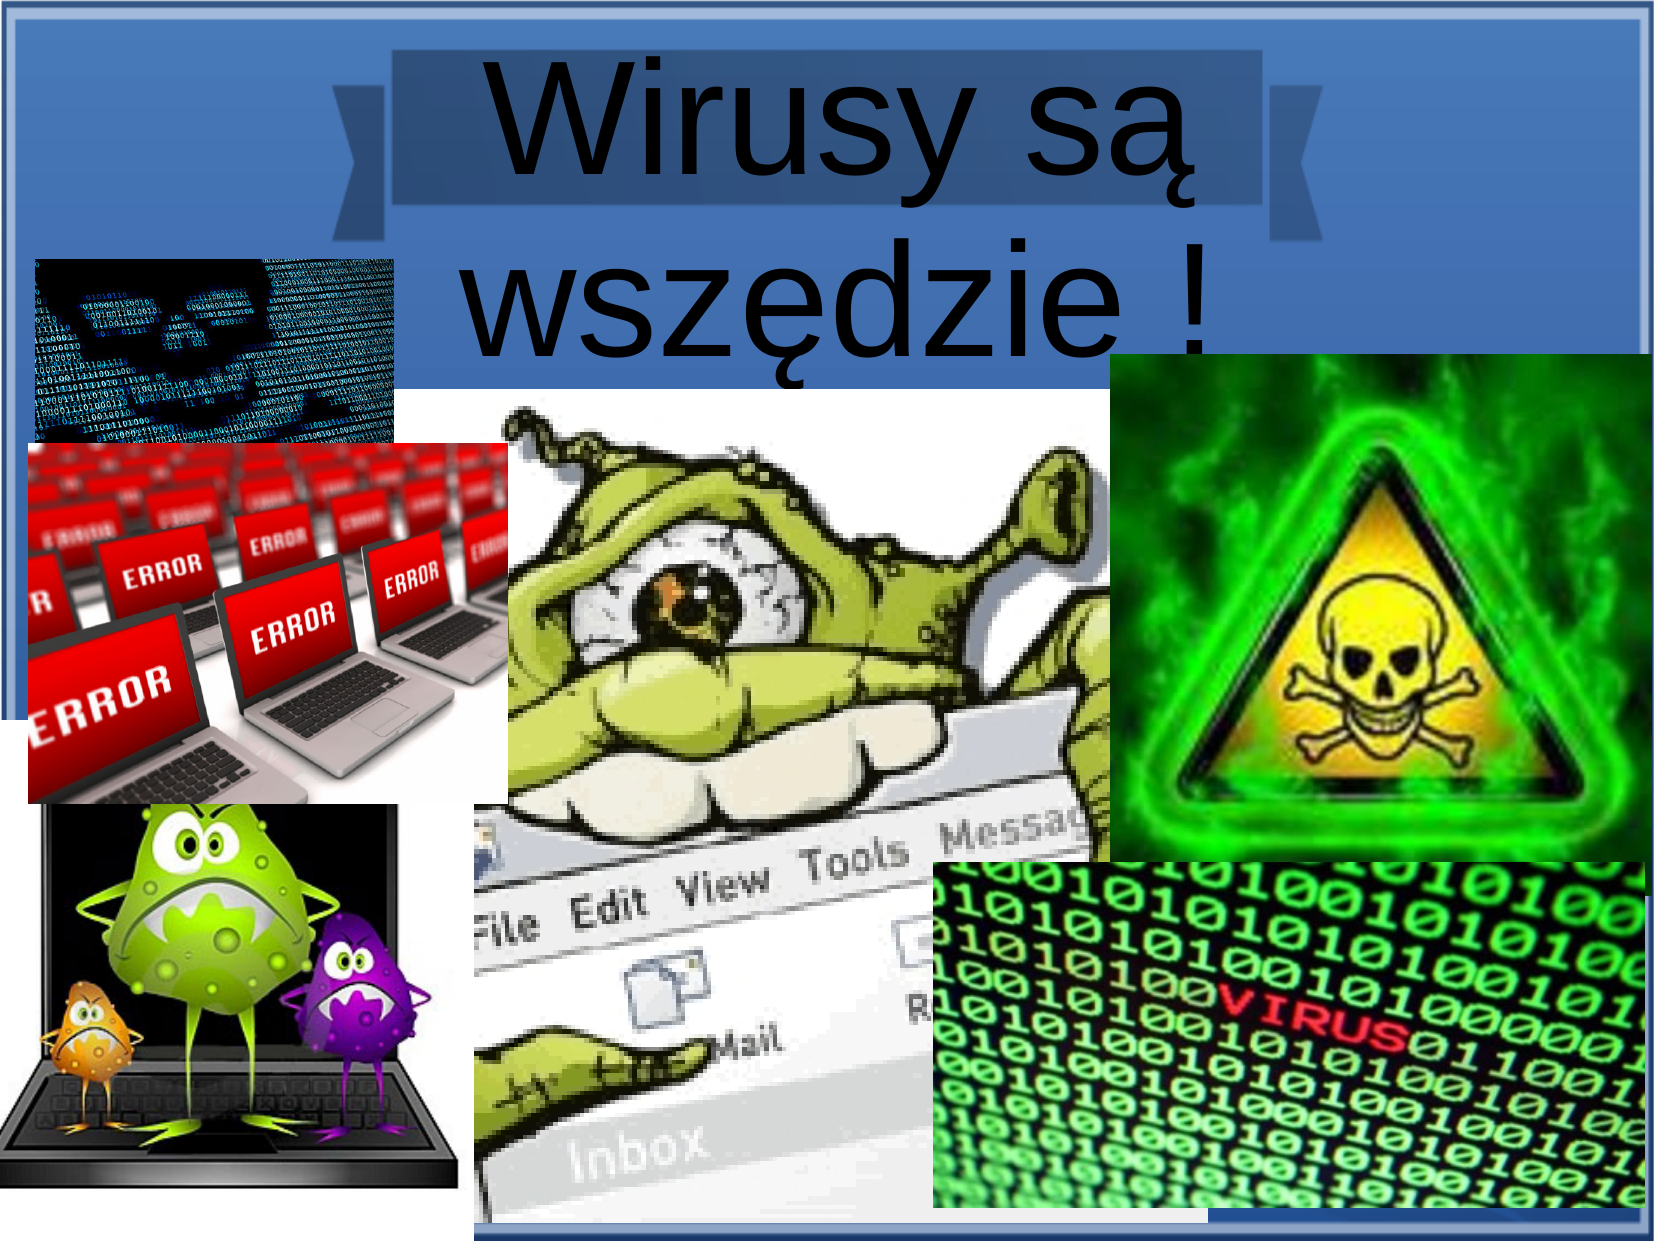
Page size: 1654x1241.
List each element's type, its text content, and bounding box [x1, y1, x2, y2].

picture [0, 0, 1654, 1241]
title Wirusy są wszędzie ! [401, 23, 1276, 388]
